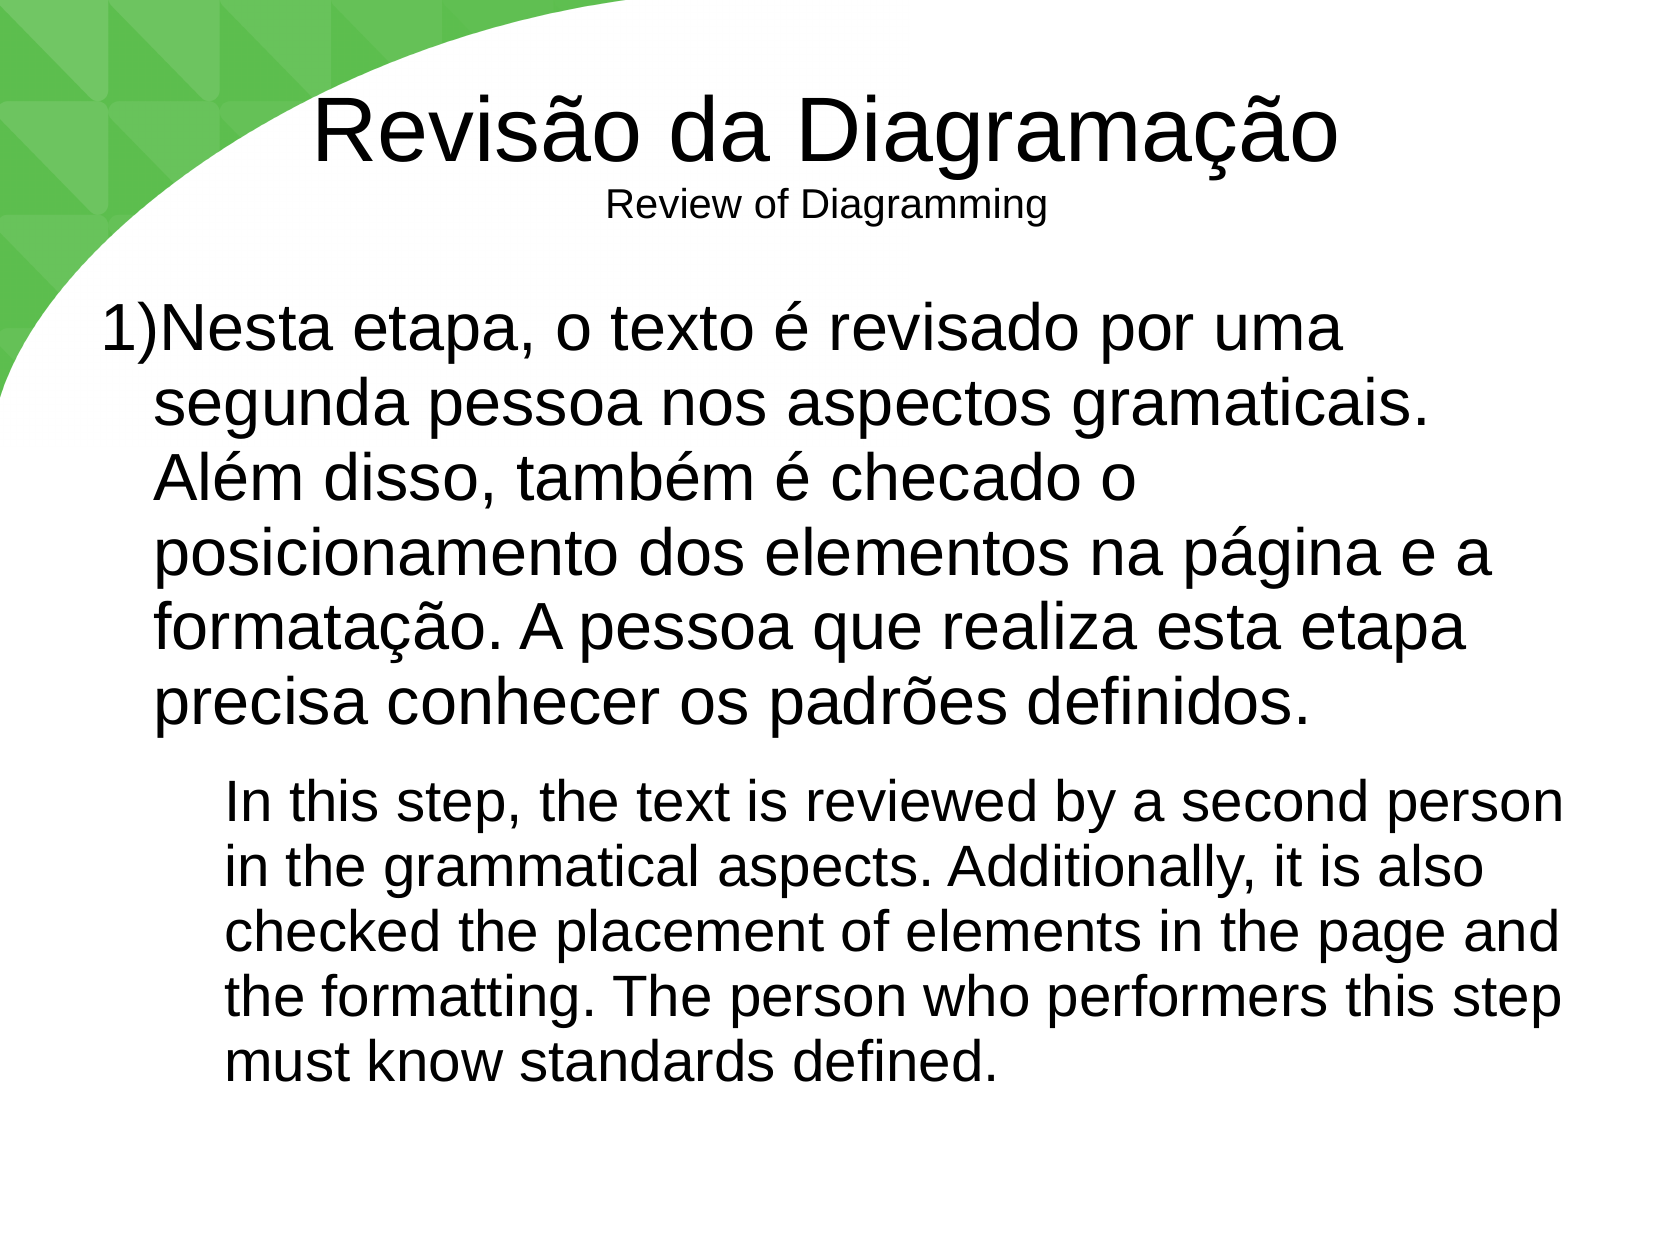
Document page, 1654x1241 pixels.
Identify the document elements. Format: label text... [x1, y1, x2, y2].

list Nesta etapa, o texto é revisado por uma segunda pessoa nos aspectos gramaticais. Além disso, também é checado o posicionamento dos elementos na página e a formatação. A pessoa que realiza esta etapa precisa conhecer os padrões definidos. In this step, the text is reviewed by a second person in the grammatical aspects. Additionally, it is also checked the placement of elements in the page and the formatting. The person who performers this step must know standards defined. [82, 290, 1571, 1109]
title Revisão da Diagramação Review of Diagramming [82, 49, 1571, 257]
